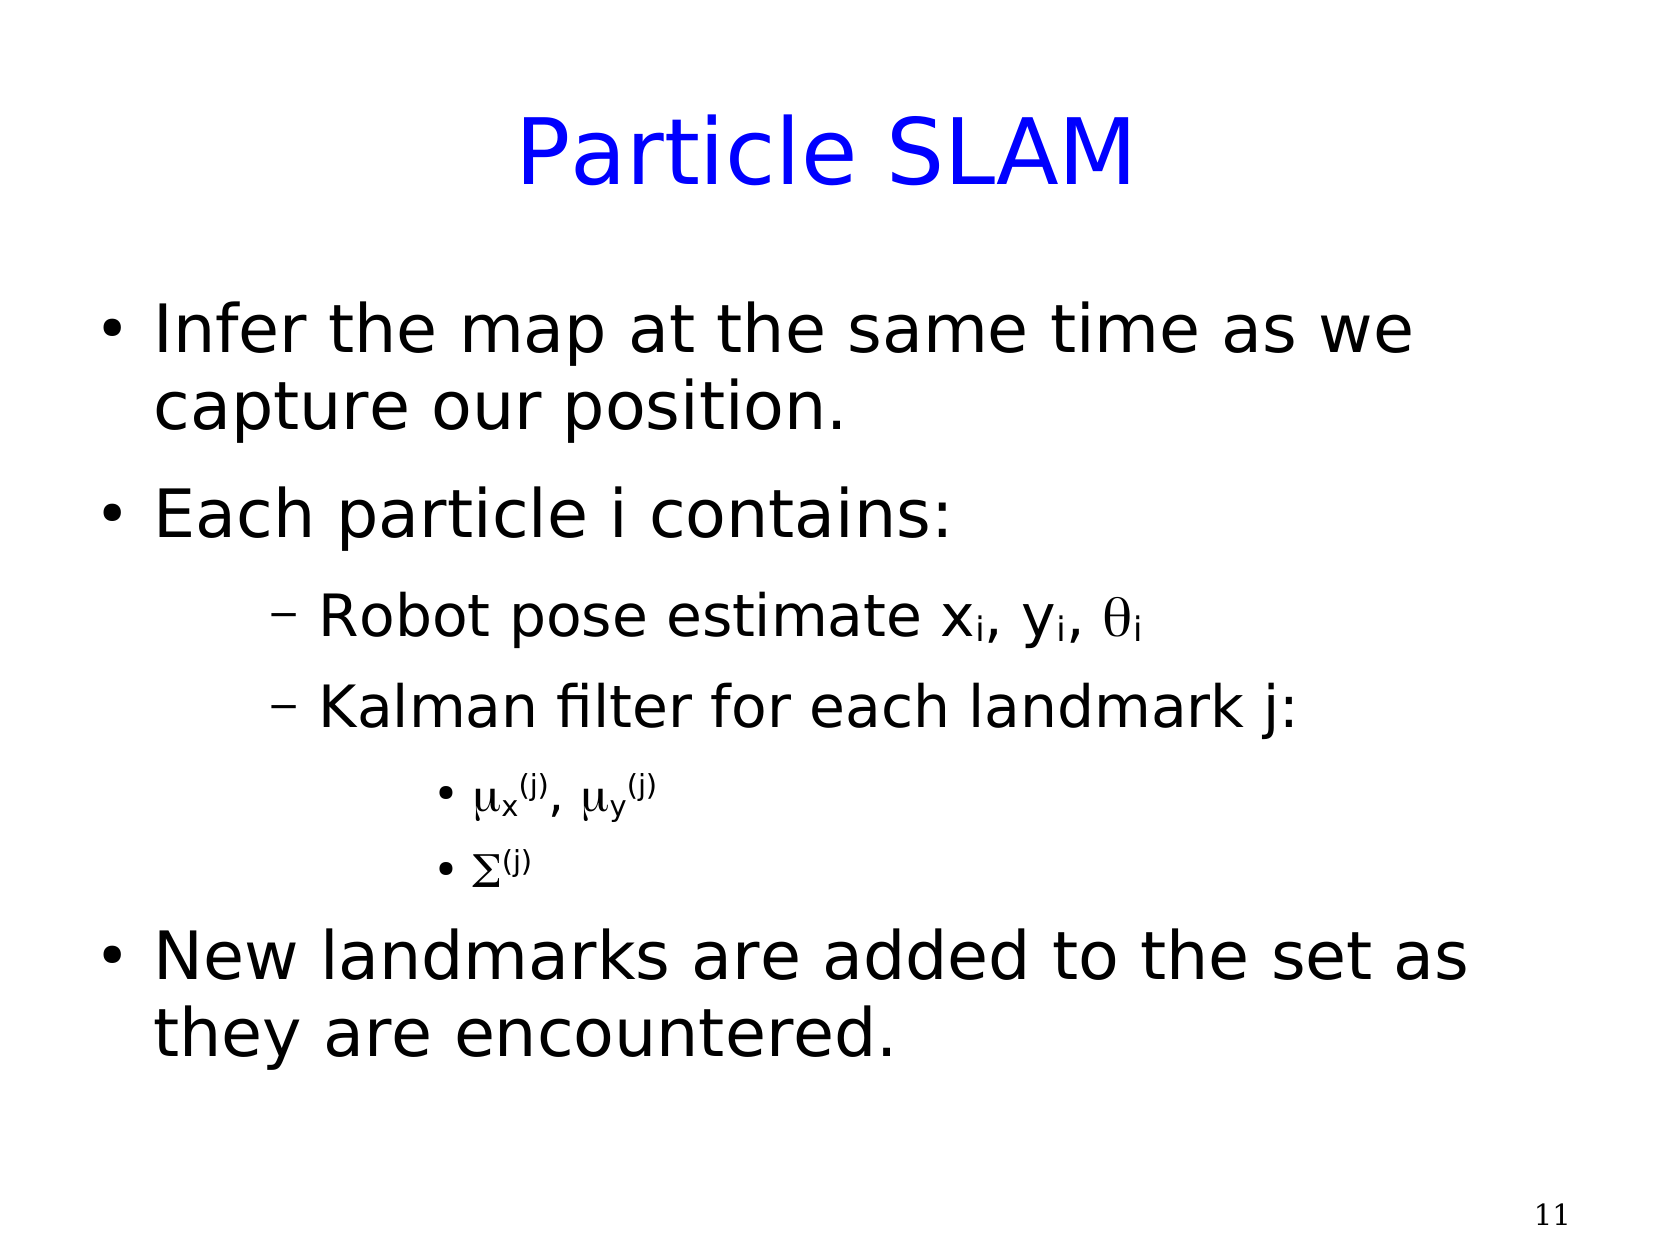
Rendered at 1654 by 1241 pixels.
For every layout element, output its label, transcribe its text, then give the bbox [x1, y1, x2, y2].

list Infer the map at the same time as we capture our position. Each particle i contains: Robot pose estimate xi, yi, qi Kalman filter for each landmark j: mx(j), my(j) S(j) New landmarks are added to the set as they are encountered. [82, 290, 1571, 1124]
title Particle SLAM [82, 49, 1571, 257]
